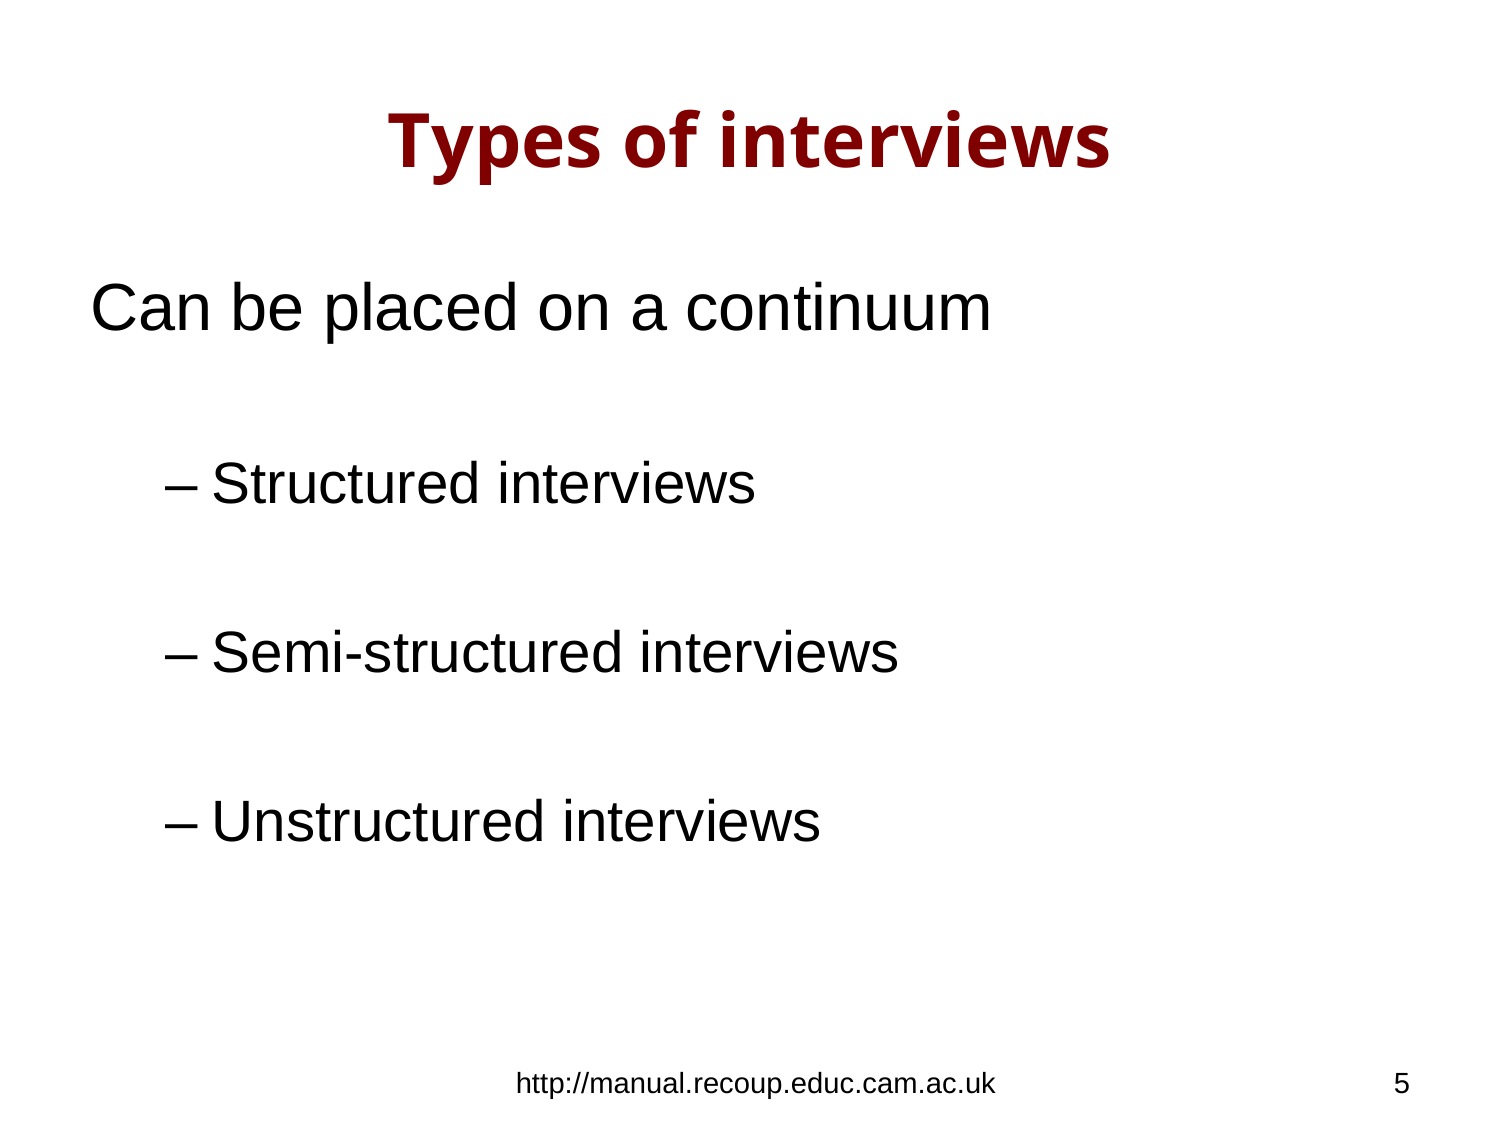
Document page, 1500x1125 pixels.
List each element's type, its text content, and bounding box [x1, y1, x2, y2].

title Types of interviews [75, 45, 1426, 233]
list Can be placed on a continuum Structured interviews Semi-structured interviews Unstructured interviews [75, 262, 1426, 1006]
